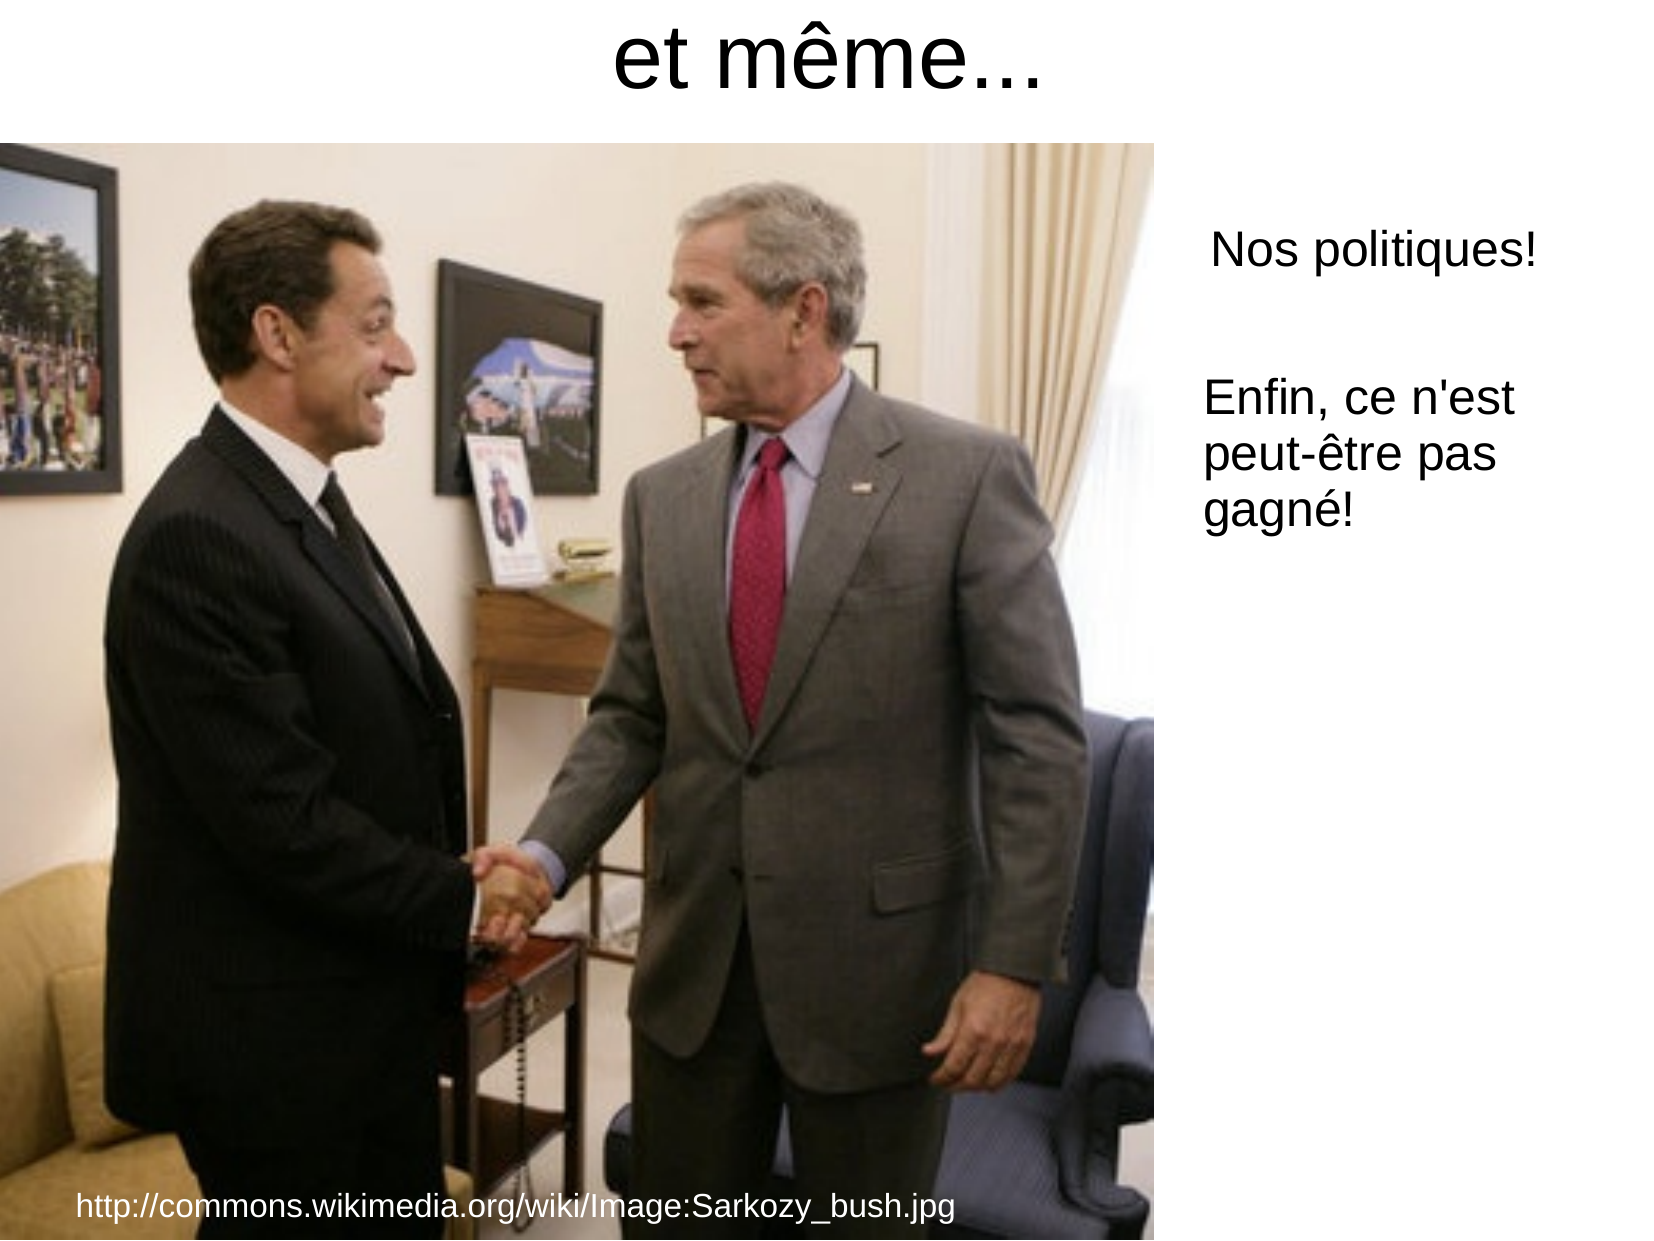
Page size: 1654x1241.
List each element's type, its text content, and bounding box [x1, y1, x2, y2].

text_box Enfin, ce n'est peut-être pas gagné! [1203, 369, 1530, 556]
text_box http://commons.wikimedia.org/wiki/Image:Sarkozy_bush.jpg [75, 1187, 958, 1229]
title et même... [85, 0, 1574, 114]
picture [0, 143, 1154, 1240]
text_box Nos politiques! [1210, 221, 1539, 284]
